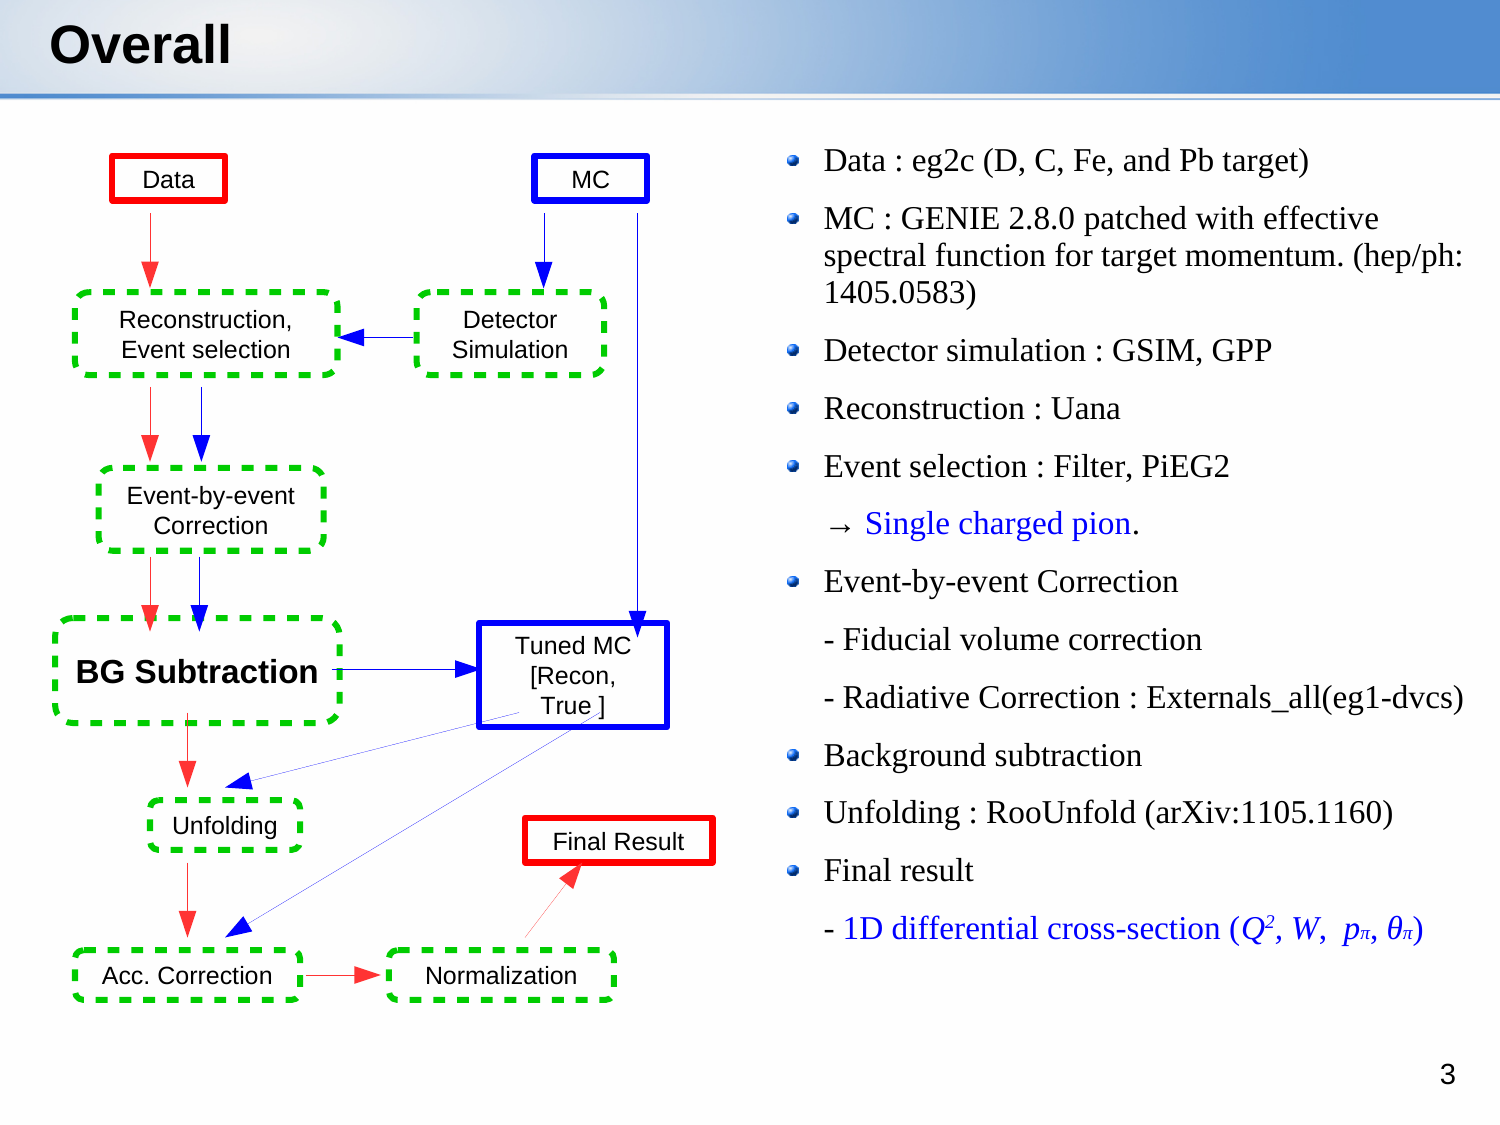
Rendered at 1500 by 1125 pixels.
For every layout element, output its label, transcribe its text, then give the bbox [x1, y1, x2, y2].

text_box Normalization [388, 950, 614, 1000]
text_box Reconstruction, Event selection [74, 292, 338, 376]
text_box Tuned MC [Recon, True ] [479, 622, 668, 728]
picture [0, 0, 1500, 1125]
text_box Final Result [524, 817, 713, 863]
text_box MC [534, 155, 648, 201]
text_box Acc. Correction [75, 950, 301, 1000]
list Data : eg2c (D, C, Fe, and Pb target) MC : GENIE 2.8.0 patched with effective spectral function for target momentum. (hep/ph: 1405.0583) Detector simulation : GSIM, GPP Reconstruction : Uana Event selection : Filter, PiEG2 → Single charged pion. Event-by-event Correction - Fiducial volume correction - Radiative Correction : Externals_all(eg1-dvcs) Background subtraction Unfolding : RooUnfold (arXiv:1105.1160) Final result - 1D differential cross-section (Q2, W, pπ, θπ) [787, 142, 1487, 1068]
text_box Data [112, 155, 226, 201]
text_box Detector Simulation [416, 292, 605, 376]
text_box BG Subtraction [55, 618, 340, 724]
text_box Unfolding [150, 800, 301, 850]
text_box Event-by-event Correction [98, 467, 324, 551]
title Overall [49, 12, 1447, 94]
